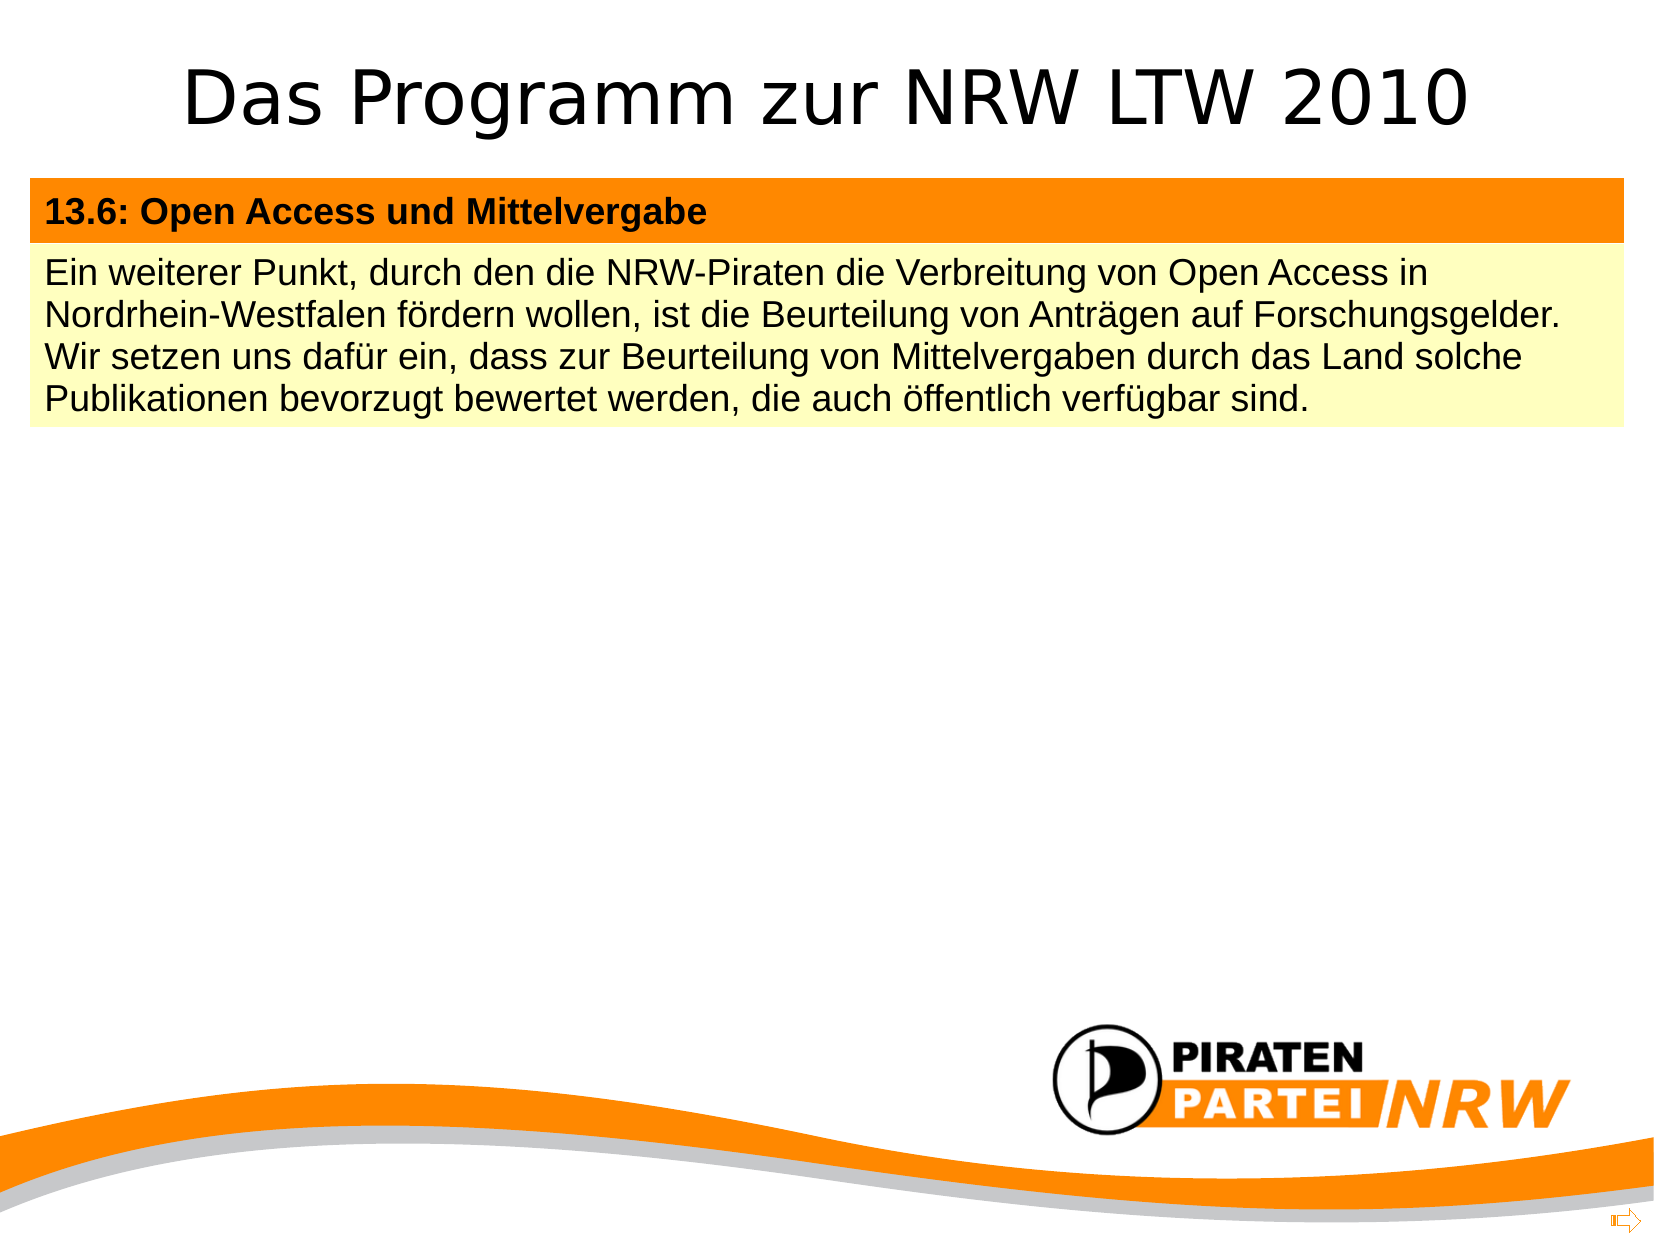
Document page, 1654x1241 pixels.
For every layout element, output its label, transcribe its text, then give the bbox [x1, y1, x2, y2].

table_header 13.6: Open Access und ﻿Mittelvergabe [30, 178, 1624, 243]
title Das Programm zur NRW LTW 2010 [82, 54, 1571, 143]
picture [1045, 1021, 1579, 1140]
table_cell Ein weiterer Punkt, durch den die NRW-Piraten die Verbreitung von Open Access in Nordrhein-Westfalen fördern wollen, ist die Beurteilung von Anträgen auf Forschungsgelder. Wir setzen uns dafür ein, dass zur Beurteilung von Mittelvergaben durch das Land solche Publikationen bevorzugt bewertet werden, die auch öffentlich verfügbar sind. [30, 244, 1624, 427]
